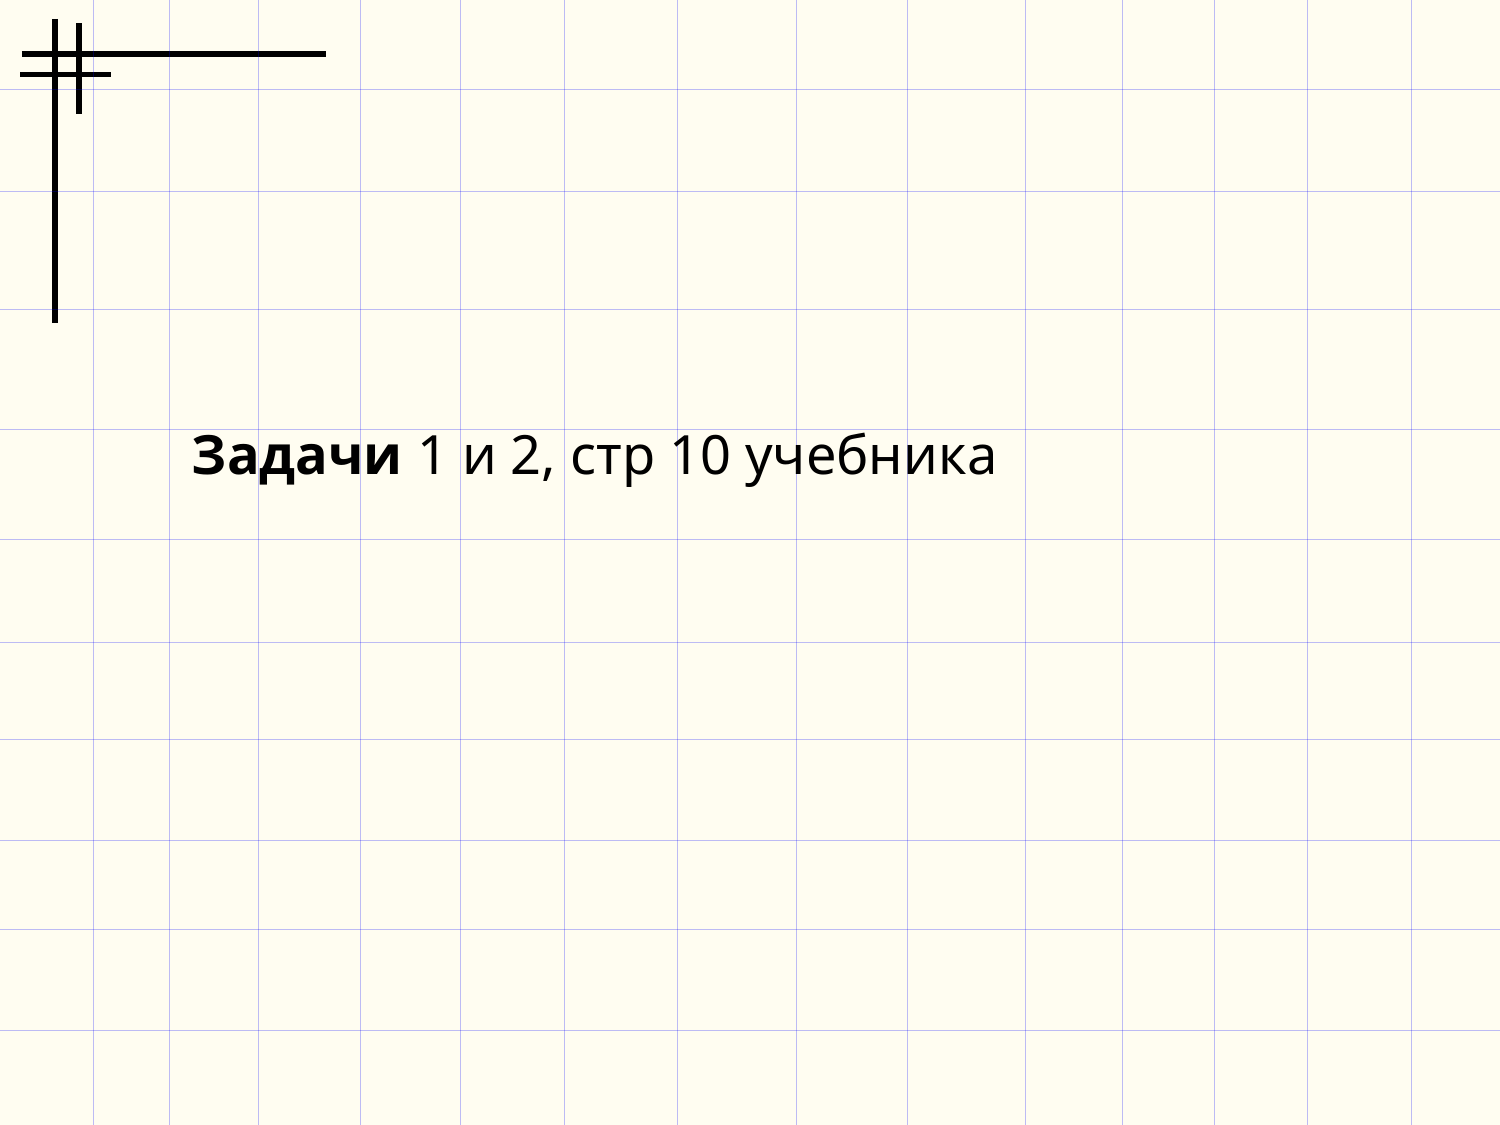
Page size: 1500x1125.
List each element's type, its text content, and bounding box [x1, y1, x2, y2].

text_box Задачи 1 и 2, стр 10 учебника [177, 413, 1300, 494]
